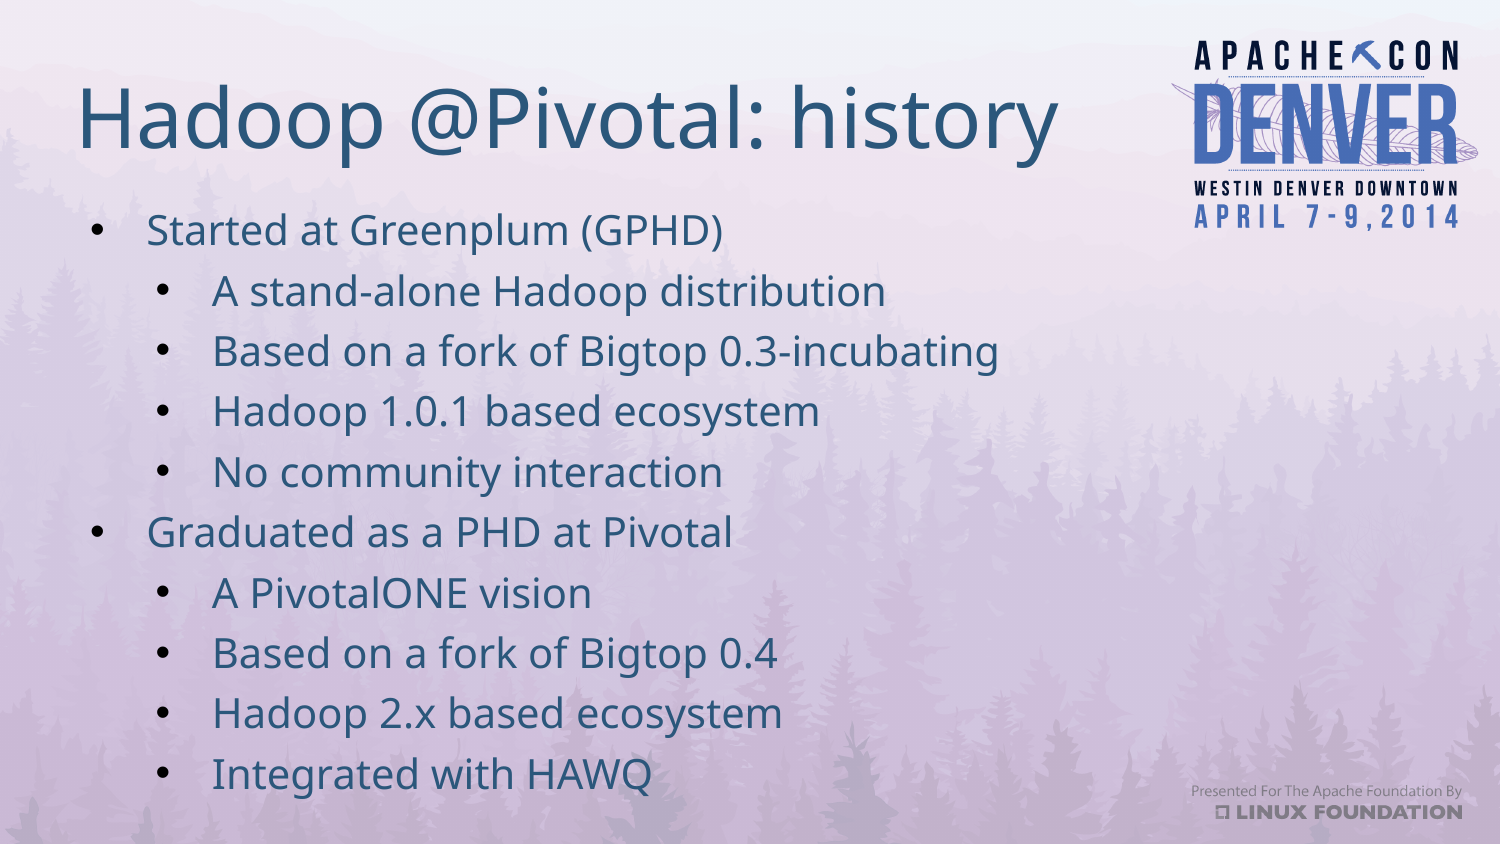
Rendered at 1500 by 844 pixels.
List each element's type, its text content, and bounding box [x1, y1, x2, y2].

text_box Hadoop @Pivotal: history [60, 57, 1156, 158]
picture [0, 0, 1500, 844]
text_box Started at Greenplum (GPHD) A stand-alone Hadoop distribution Based on a fork of Bigtop 0.3-incubating Hadoop 1.0.1 based ecosystem No community interaction Graduated as a PHD at Pivotal A PivotalONE vision Based on a fork of Bigtop 0.4 Hadoop 2.x based ecosystem Integrated with HAWQ [75, 196, 1116, 268]
